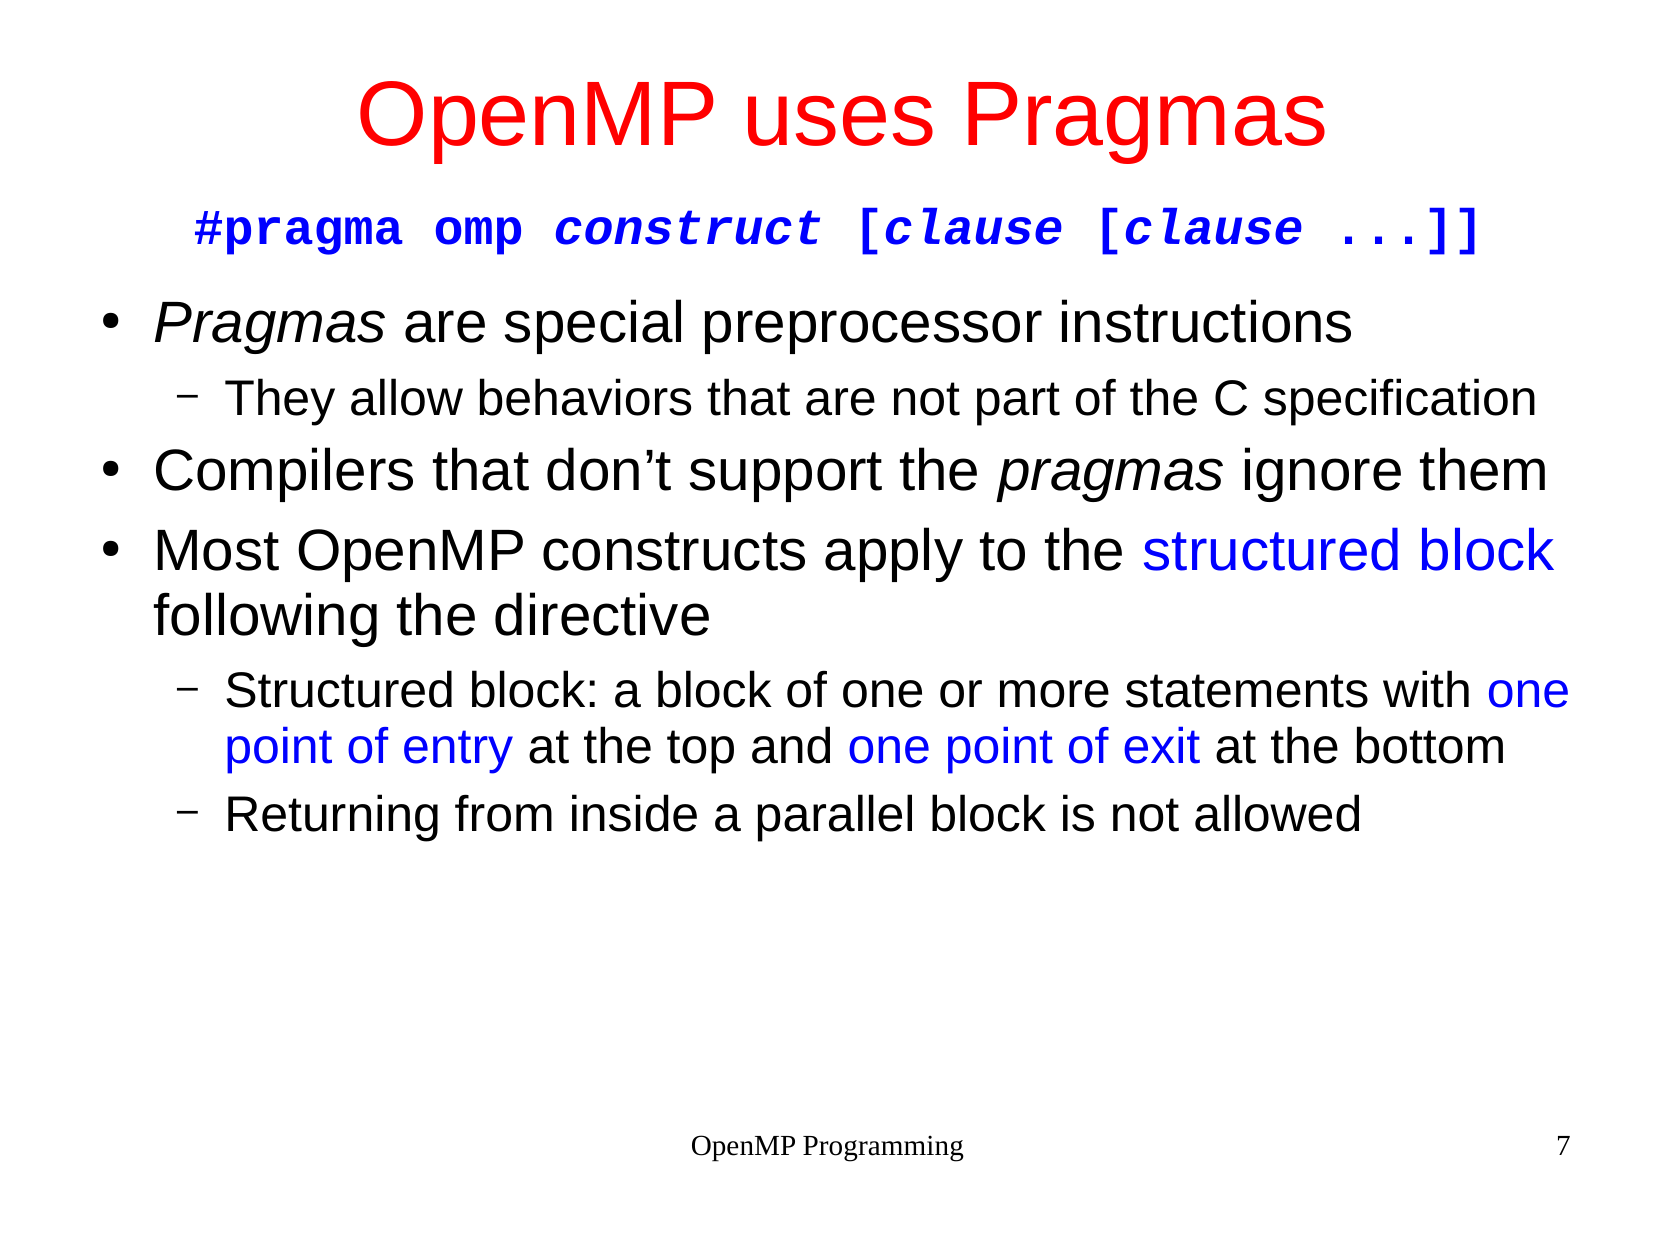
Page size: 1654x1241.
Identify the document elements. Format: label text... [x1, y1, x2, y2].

list Pragmas are special preprocessor instructions They allow behaviors that are not part of the C specification Compilers that don’t support the pragmas ignore them Most OpenMP constructs apply to the structured block following the directive Structured block: a block of one or more statements with one point of entry at the top and one point of exit at the bottom Returning from inside a parallel block is not allowed [82, 290, 1571, 1109]
text_box #pragma omp construct [clause [clause ...]] [178, 187, 1499, 263]
title OpenMP uses Pragmas [82, 49, 1571, 257]
